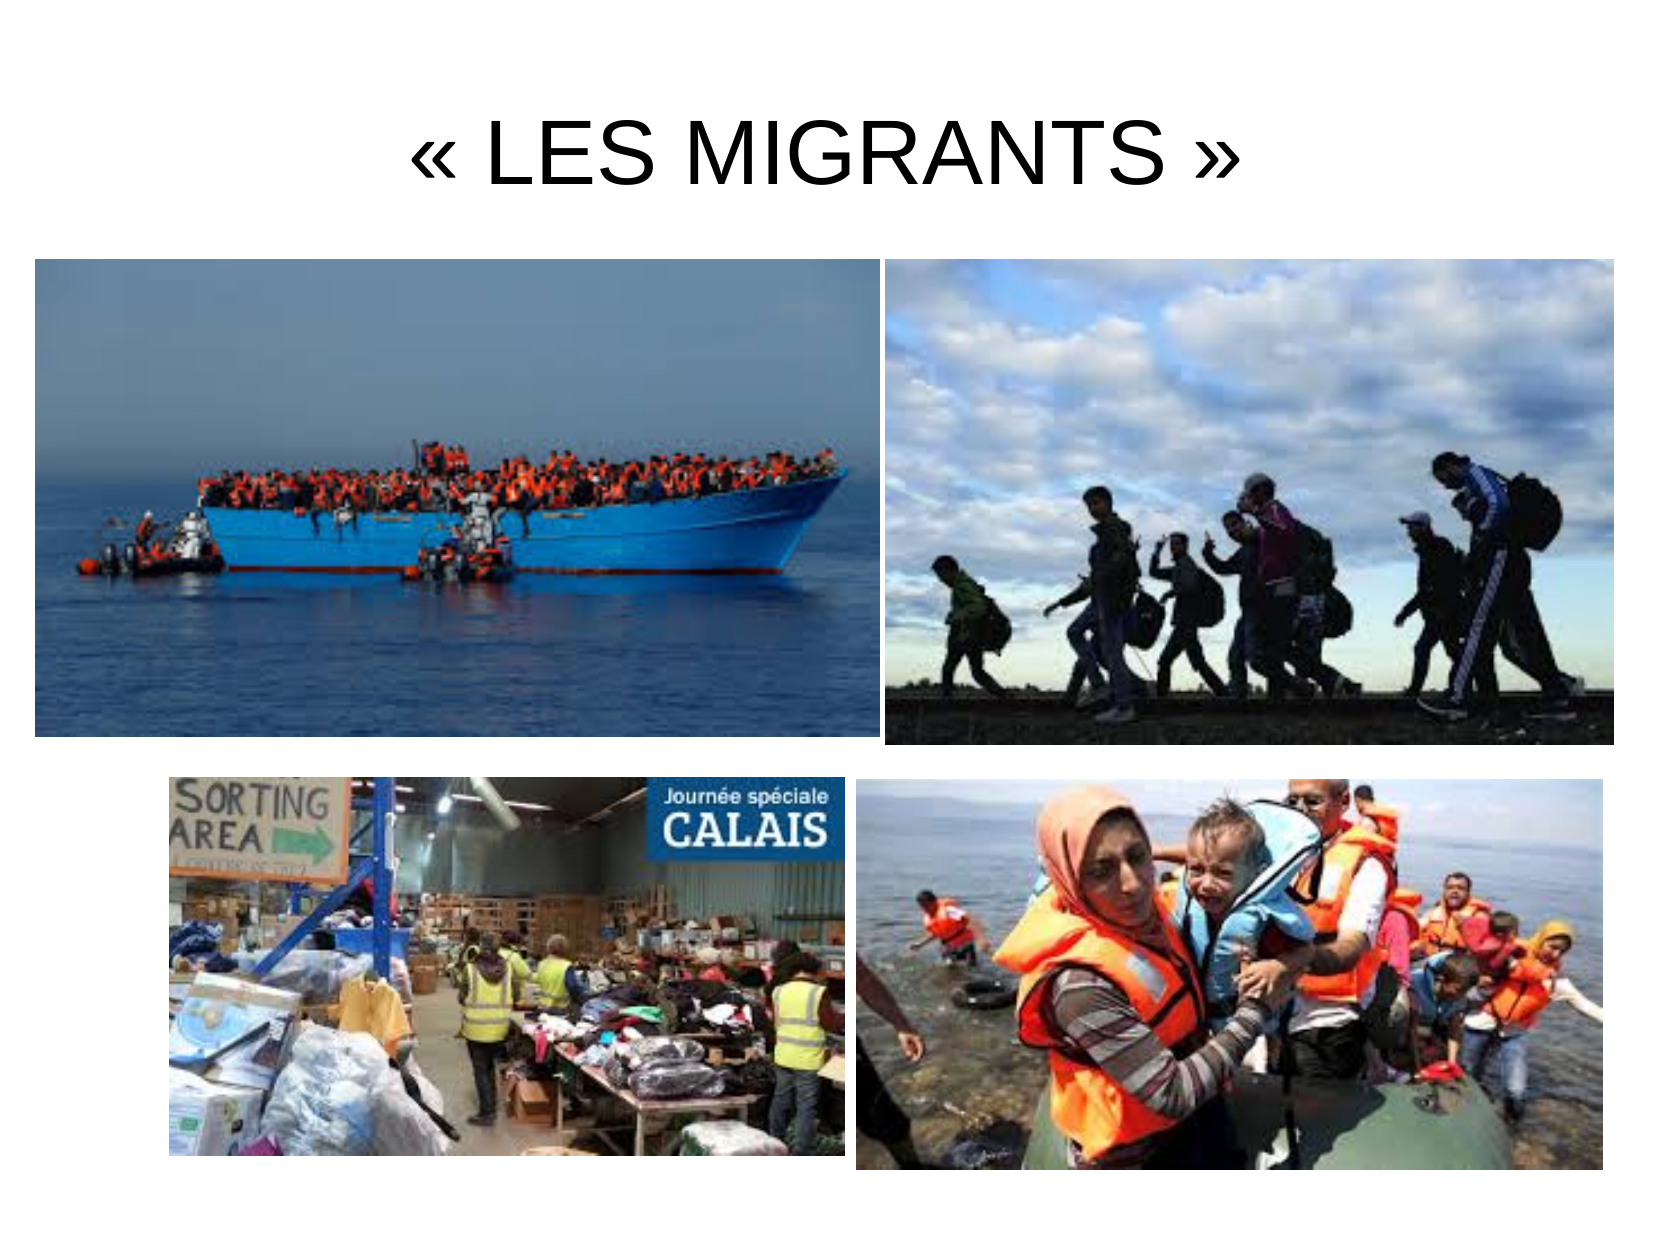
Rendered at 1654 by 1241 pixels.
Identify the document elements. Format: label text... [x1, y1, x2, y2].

title « LES MIGRANTS » [82, 49, 1571, 257]
picture [885, 259, 1614, 745]
picture [169, 777, 845, 1156]
picture [856, 779, 1603, 1170]
picture [35, 259, 880, 737]
